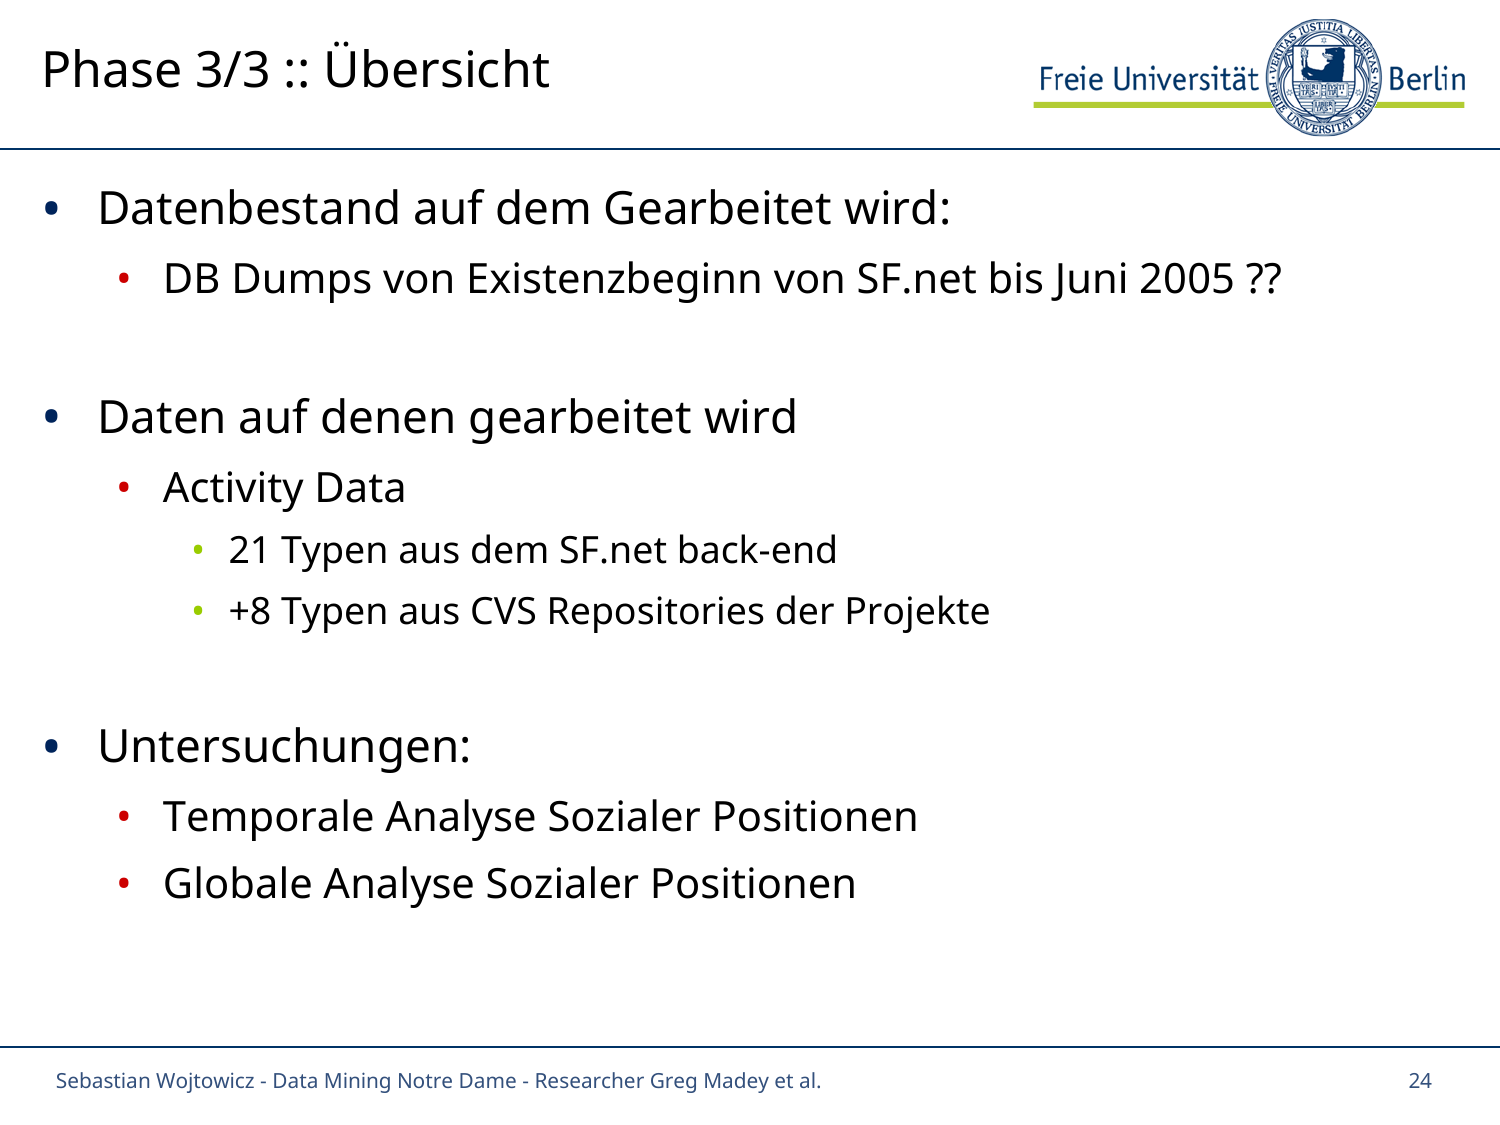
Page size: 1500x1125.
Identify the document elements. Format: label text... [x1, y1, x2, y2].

list Datenbestand auf dem Gearbeitet wird: DB Dumps von Existenzbeginn von SF.net bis Juni 2005 ?? Daten auf denen gearbeitet wird Activity Data 21 Typen aus dem SF.net back-end +8 Typen aus CVS Repositories der Projekte Untersuchungen: Temporale Analyse Sozialer Positionen Globale Analyse Sozialer Positionen [41, 175, 1447, 1039]
title Phase 3/3 :: Übersicht [41, 0, 1016, 138]
picture [1033, 19, 1470, 137]
